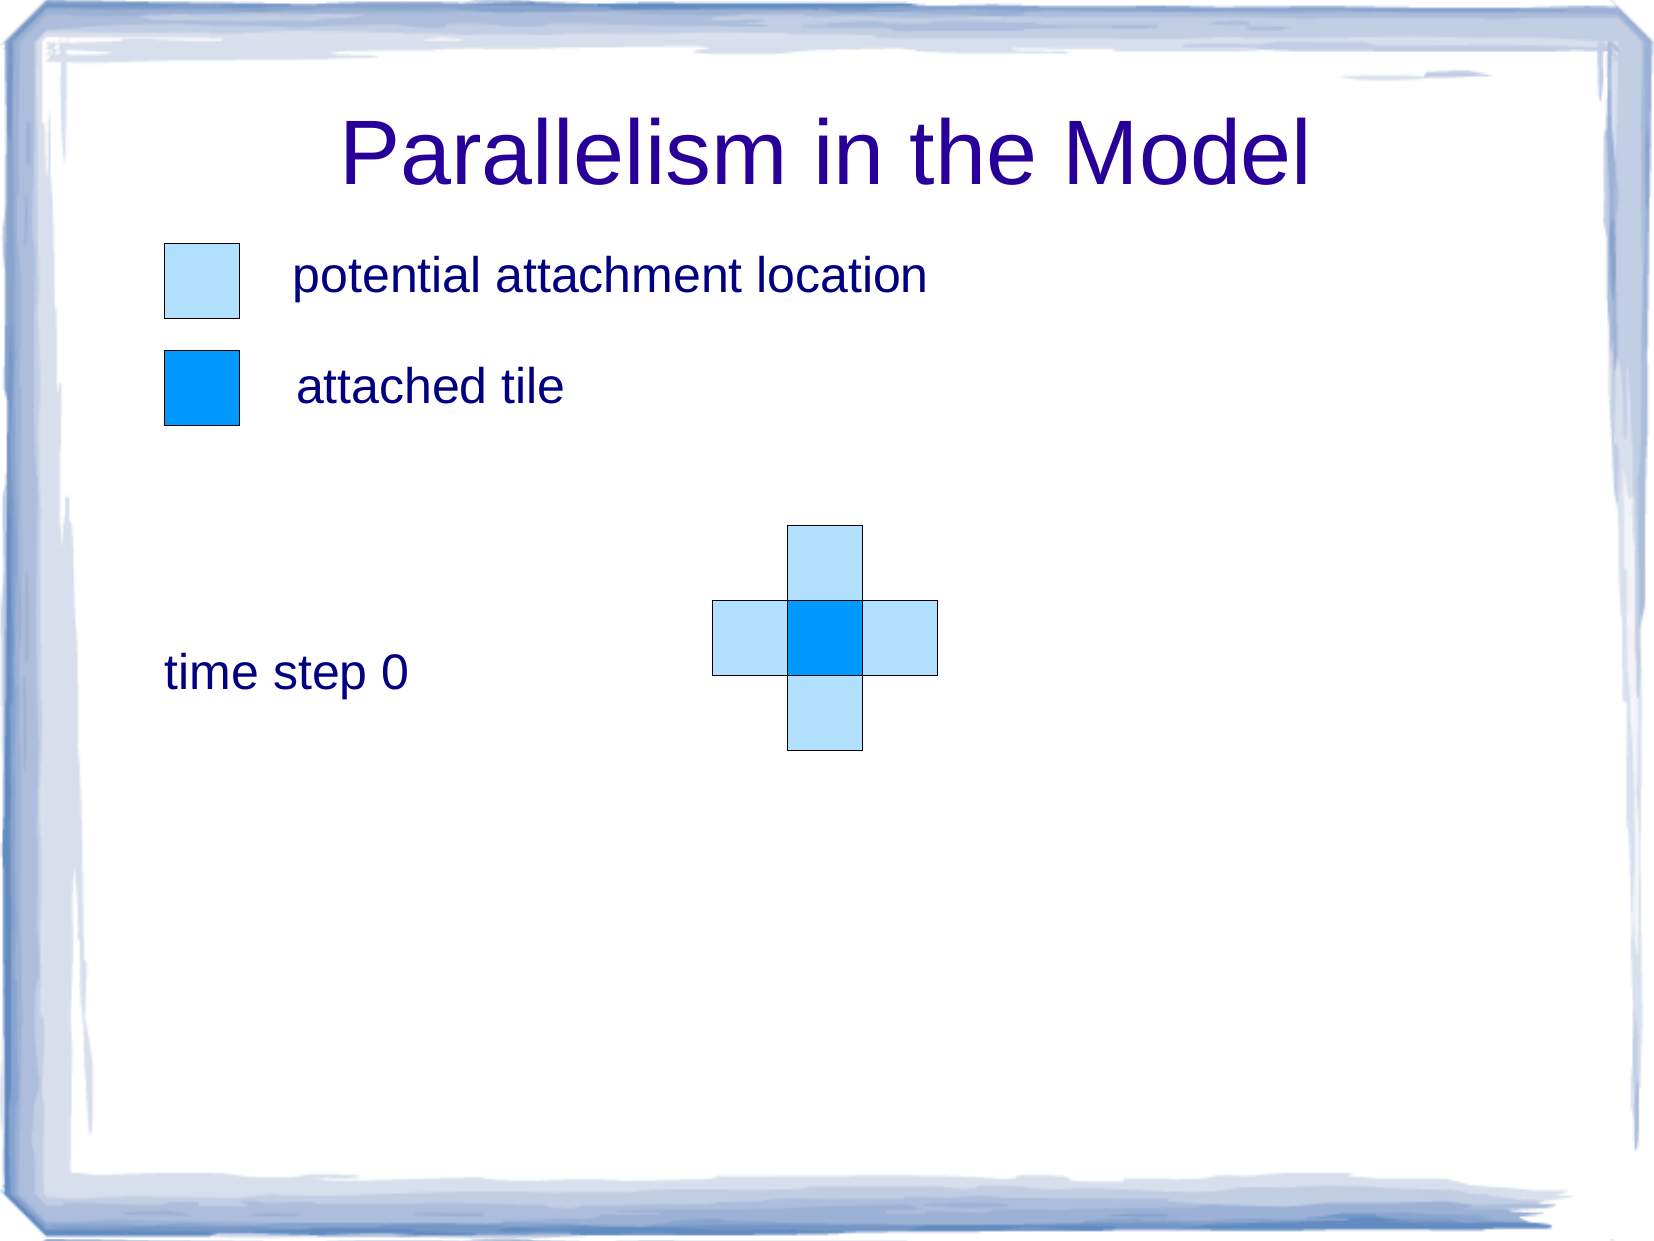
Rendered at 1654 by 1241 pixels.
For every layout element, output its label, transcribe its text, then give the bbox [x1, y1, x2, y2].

text_box [712, 525, 938, 751]
text_box time step 0 [150, 636, 451, 708]
title Parallelism in the Model [82, 49, 1571, 257]
text_box [164, 350, 240, 426]
picture [0, 0, 1654, 1241]
text_box [164, 243, 240, 319]
text_box attached tile [281, 350, 844, 422]
text_box potential attachment location [278, 240, 1047, 311]
